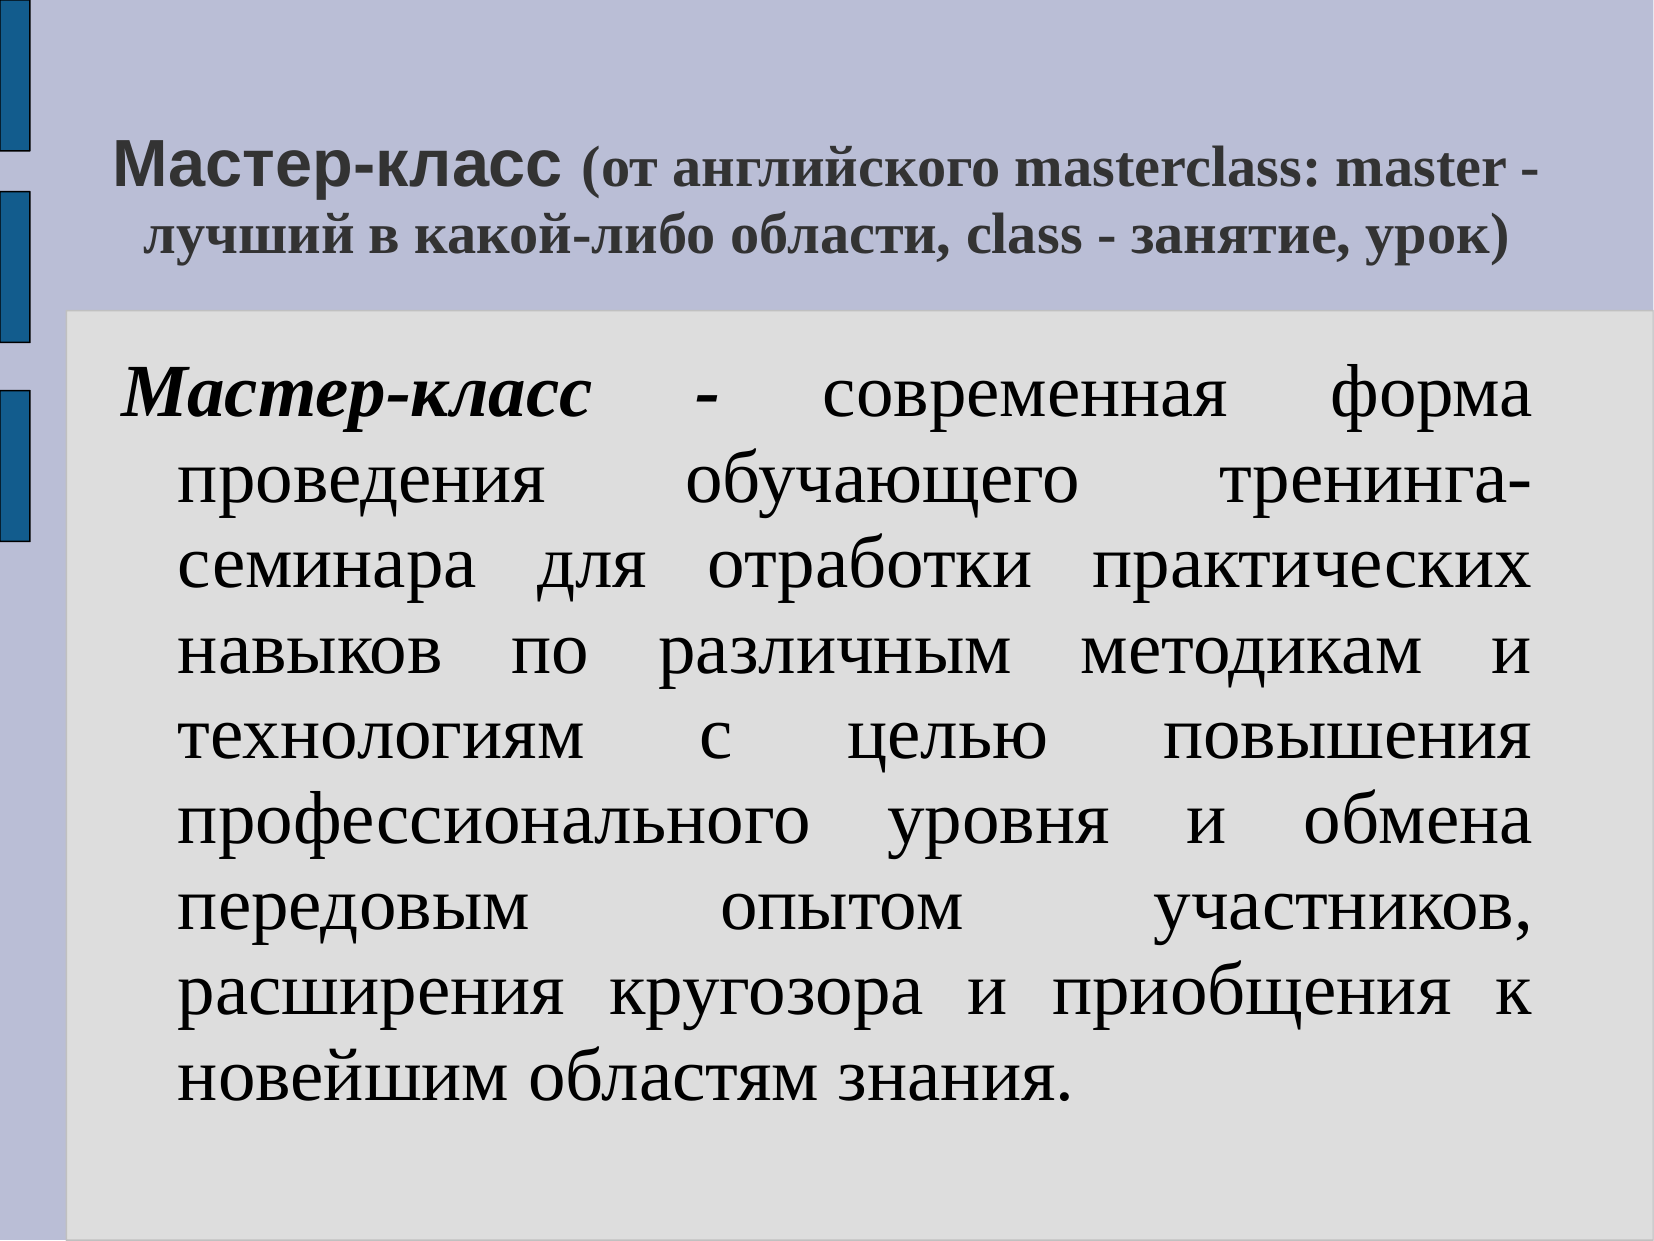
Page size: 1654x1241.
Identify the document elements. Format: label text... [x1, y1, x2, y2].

list Мастер-класс - современная форма проведения обучающего тренинга-семинара для отработки практических навыков по различным методикам и технологиям с целью повышения профессионального уровня и обмена передовым опытом участников, расширения кругозора и приобщения к новейшим областям знания. [121, 344, 1534, 1149]
title Мастер-класс (от английского masterclass: master - лучший в какой-либо области, class - занятие, урок) [29, 98, 1624, 291]
